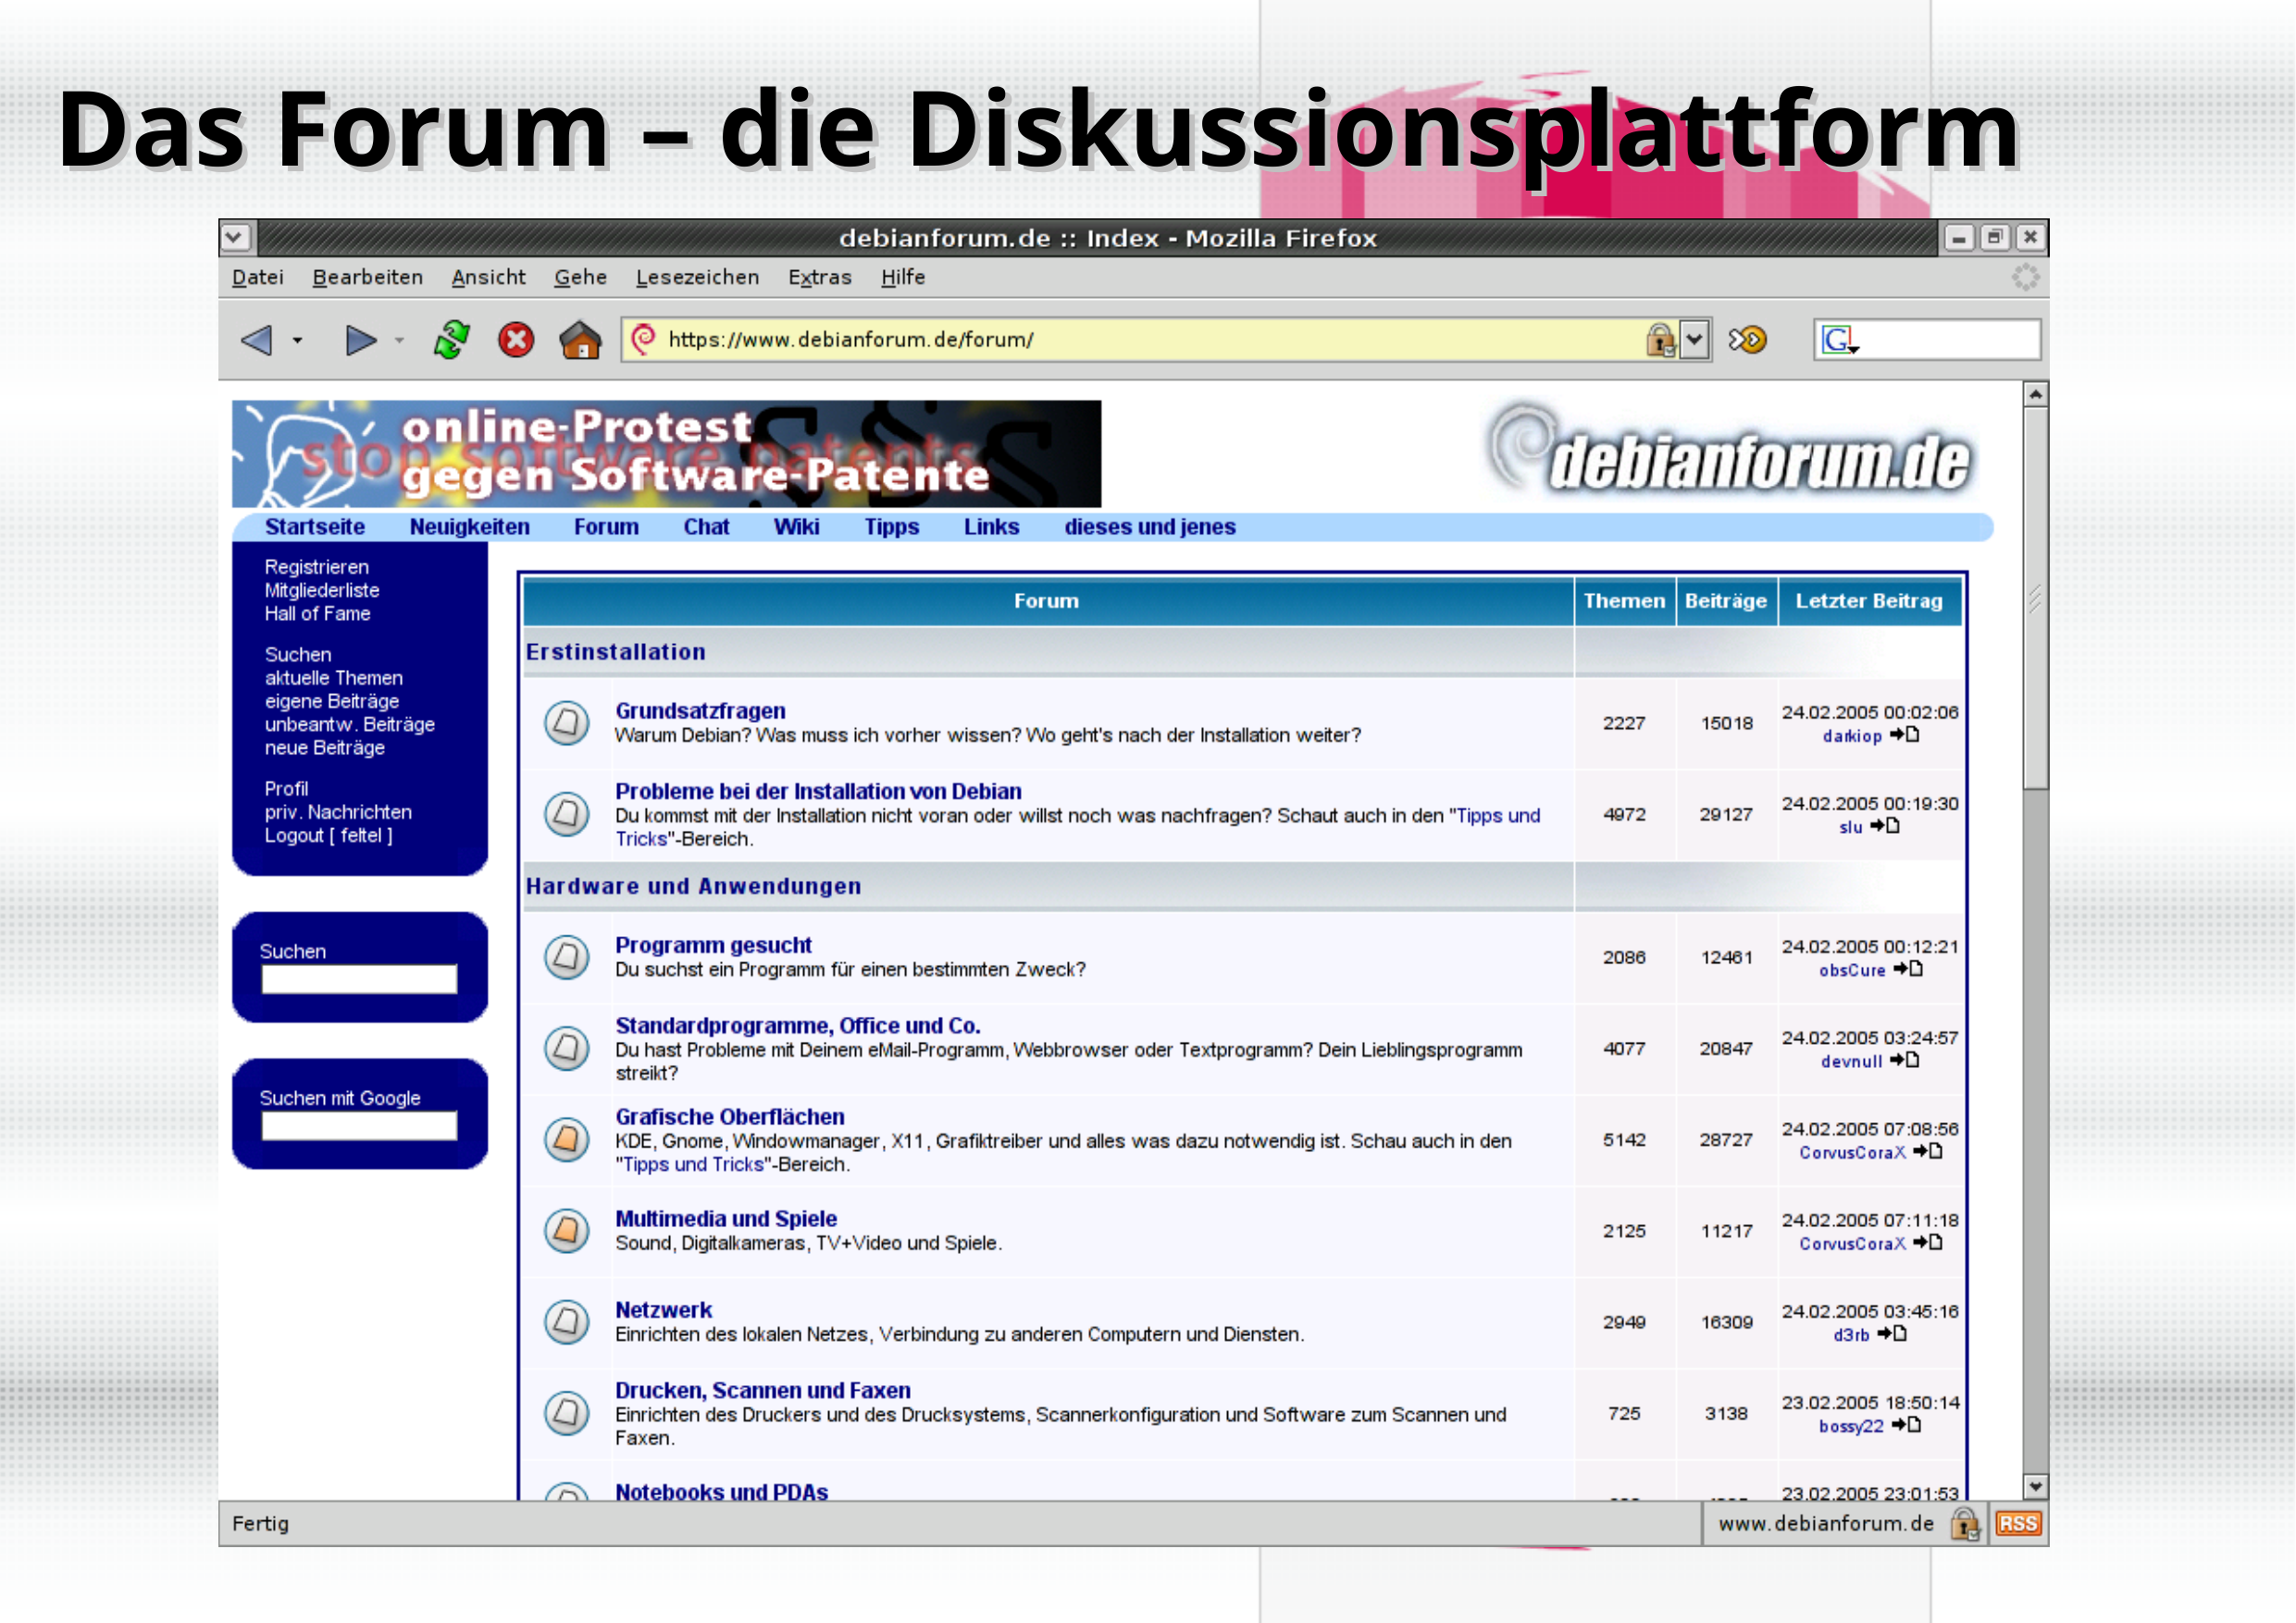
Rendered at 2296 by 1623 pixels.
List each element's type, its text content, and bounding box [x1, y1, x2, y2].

picture [0, 0, 2296, 1623]
text_box Das Forum – die Diskussionsplattform [55, 55, 2213, 223]
